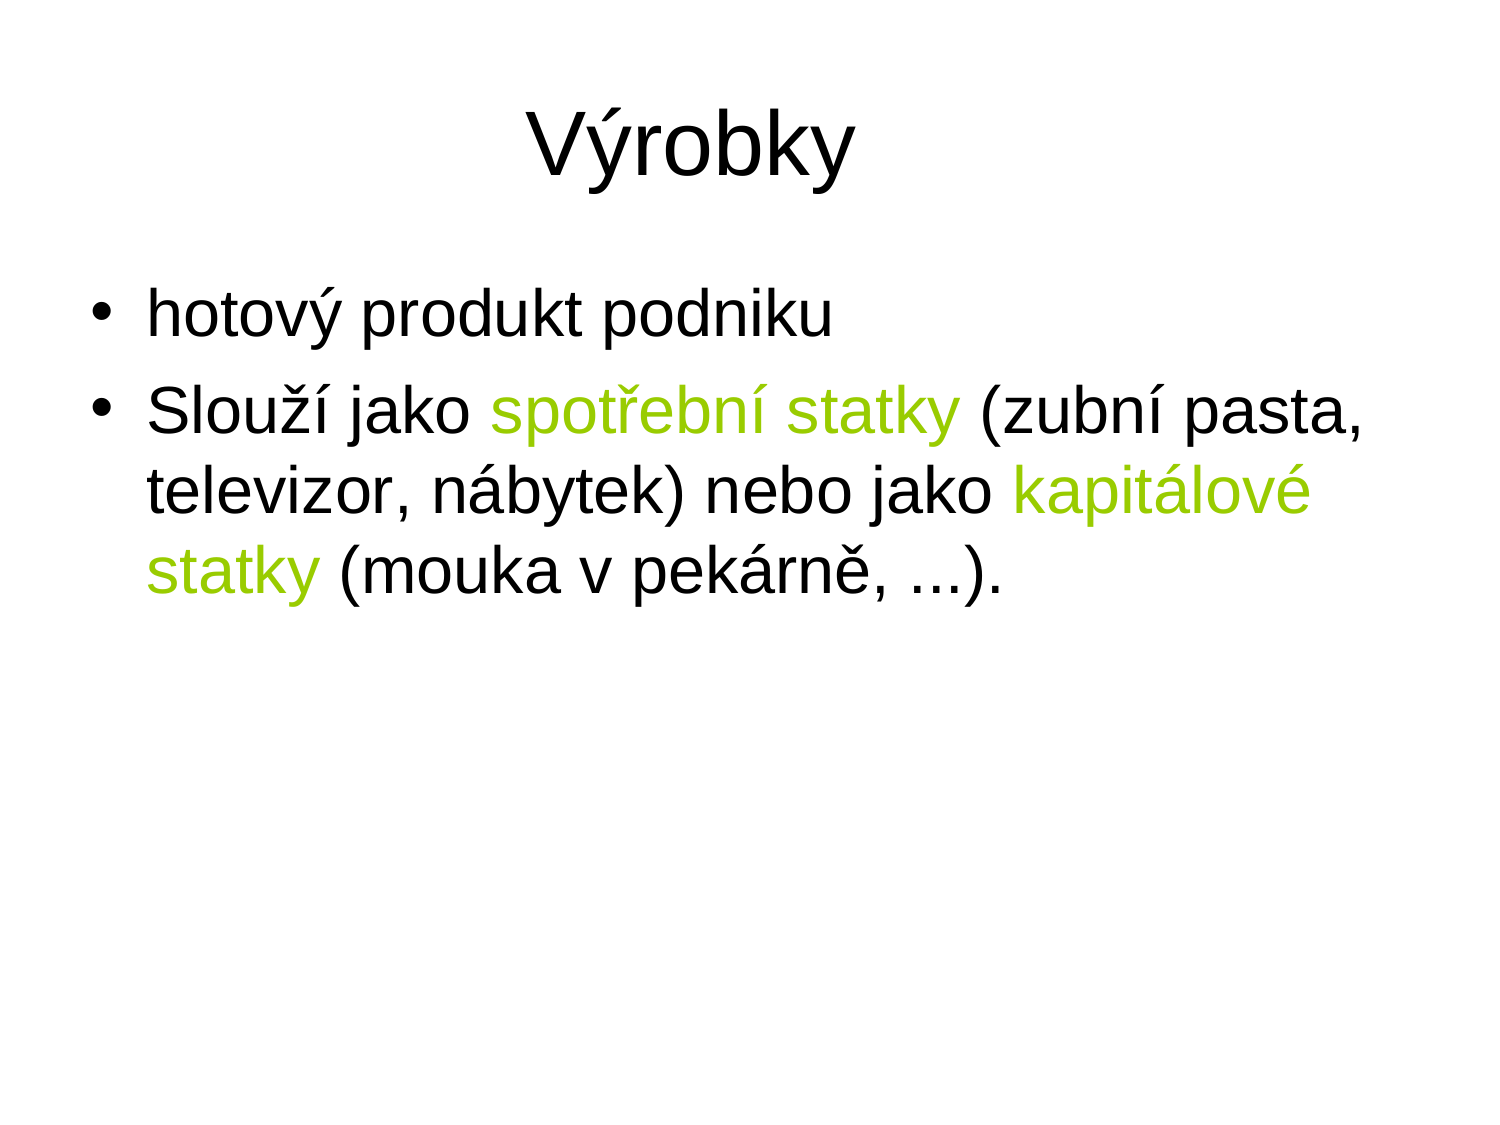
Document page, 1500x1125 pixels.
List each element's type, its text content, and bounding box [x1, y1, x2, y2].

list hotový produkt podniku Slouží jako spotřební statky (zubní pasta, televizor, nábytek) nebo jako kapitálové statky (mouka v pekárně, ...). [75, 262, 1426, 1006]
title Výrobky [75, 45, 1426, 233]
